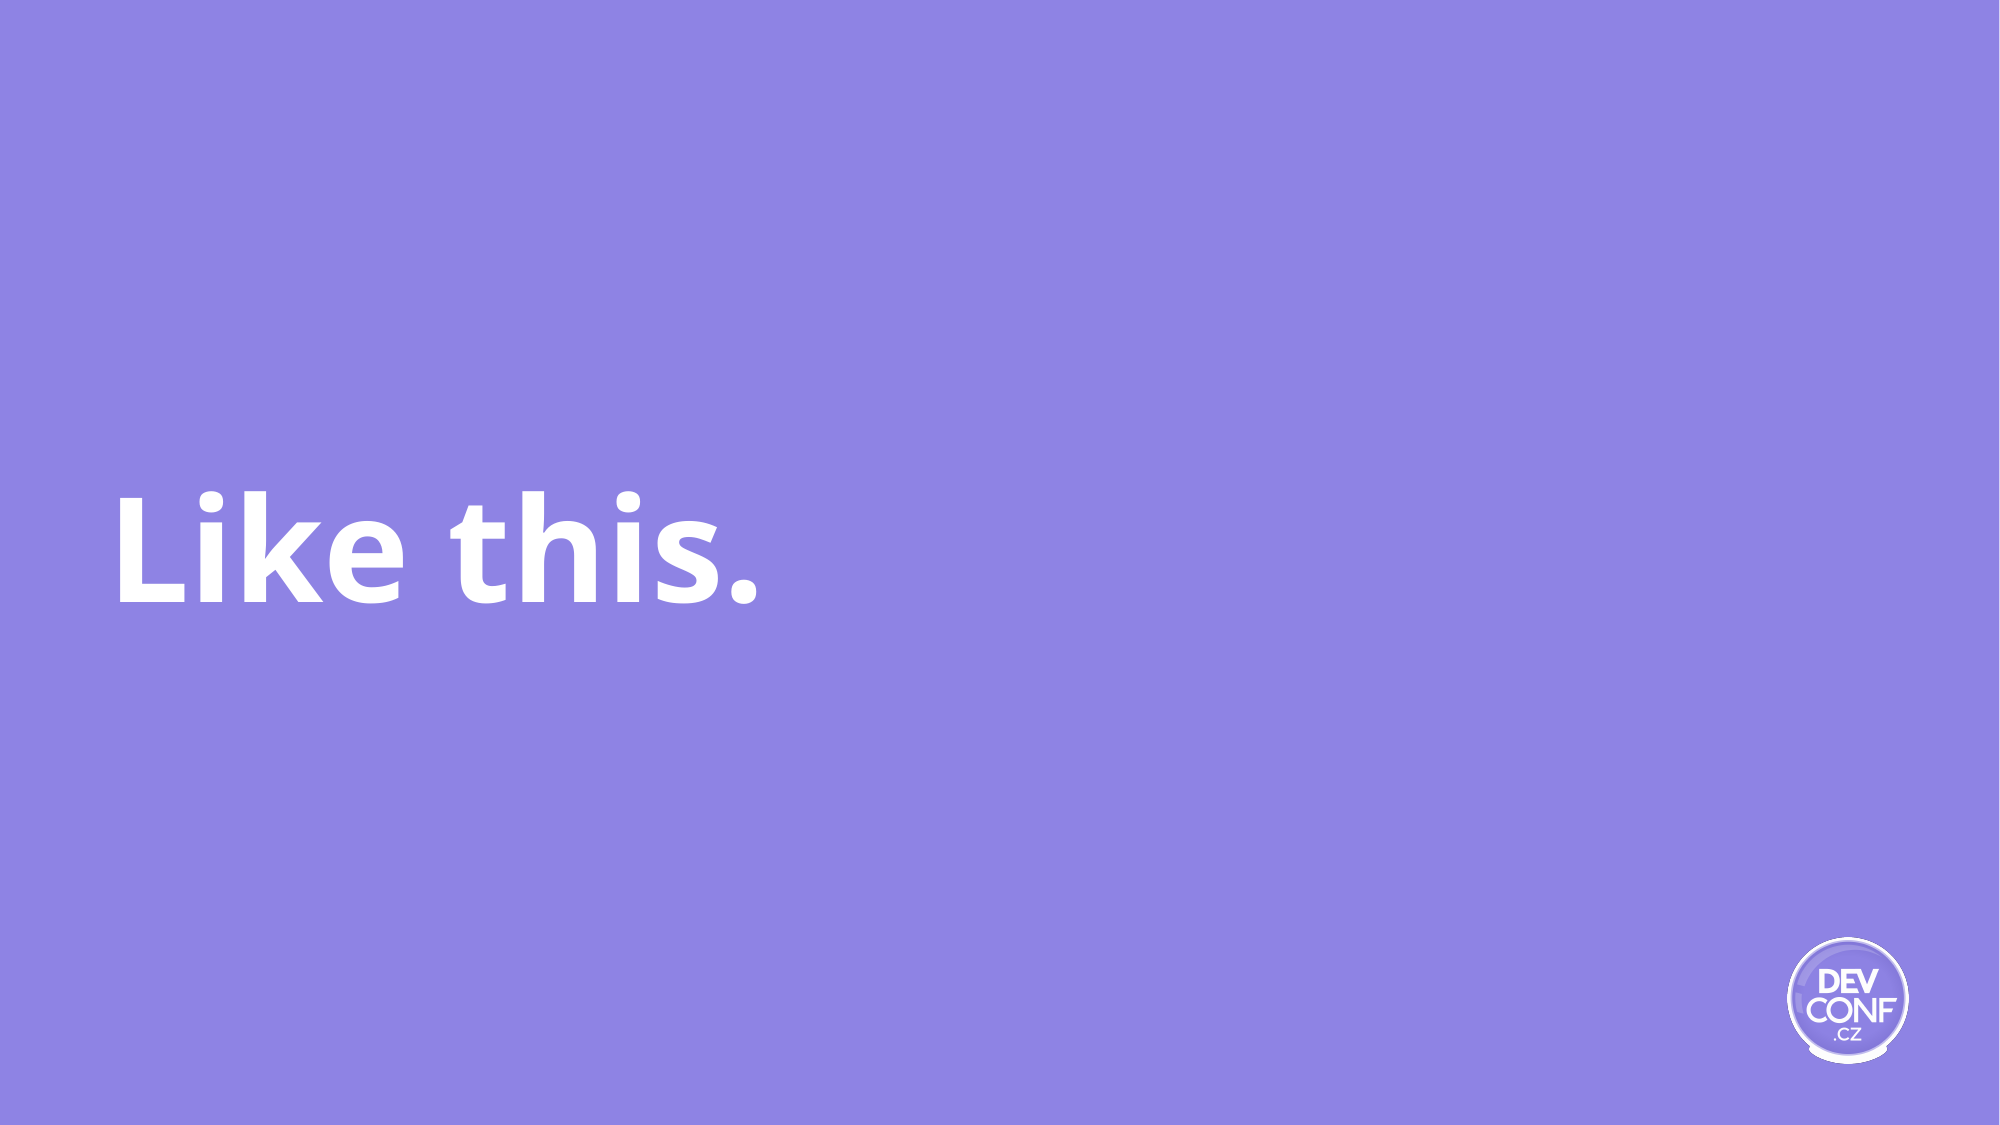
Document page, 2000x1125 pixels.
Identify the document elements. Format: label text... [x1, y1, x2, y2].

picture [1787, 937, 1909, 1064]
title Like this. [107, 98, 1500, 994]
